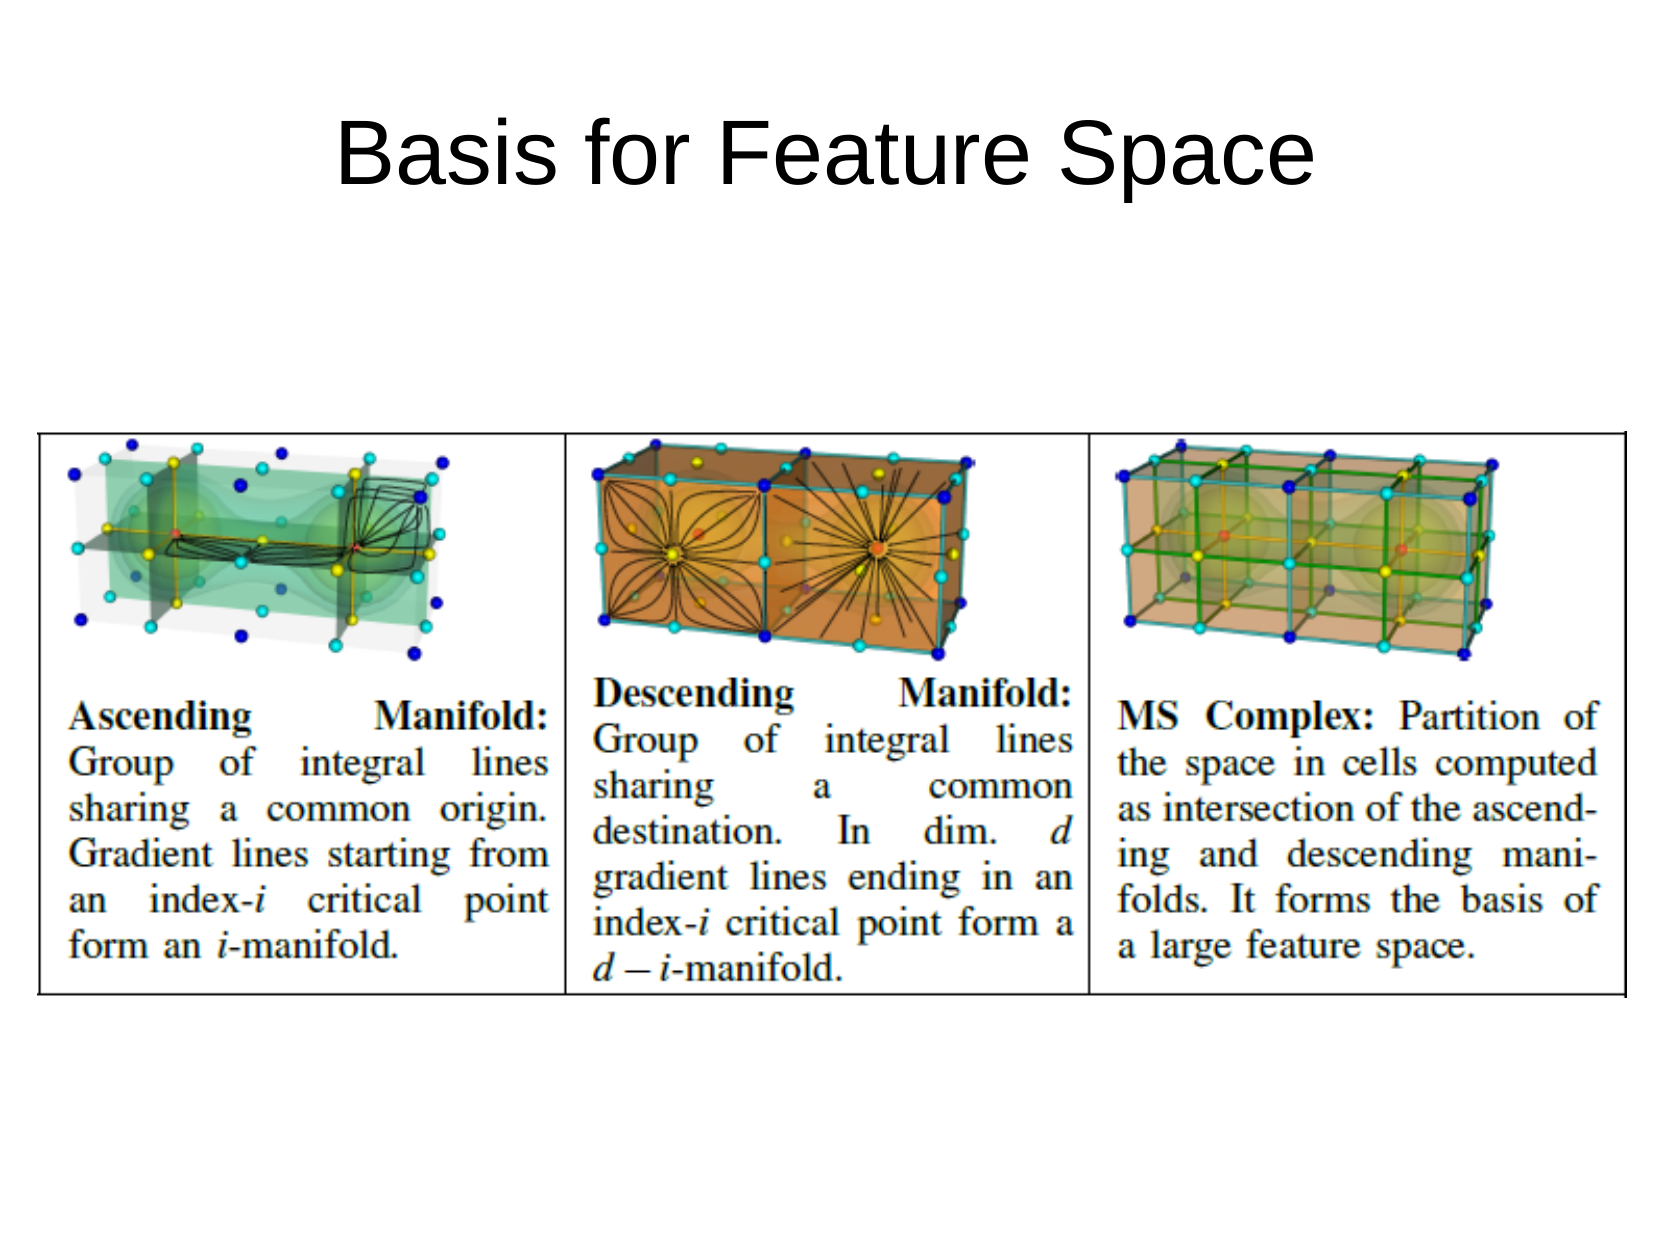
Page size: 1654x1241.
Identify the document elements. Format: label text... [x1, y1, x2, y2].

title Basis for Feature Space [82, 56, 1571, 250]
picture [37, 431, 1627, 998]
